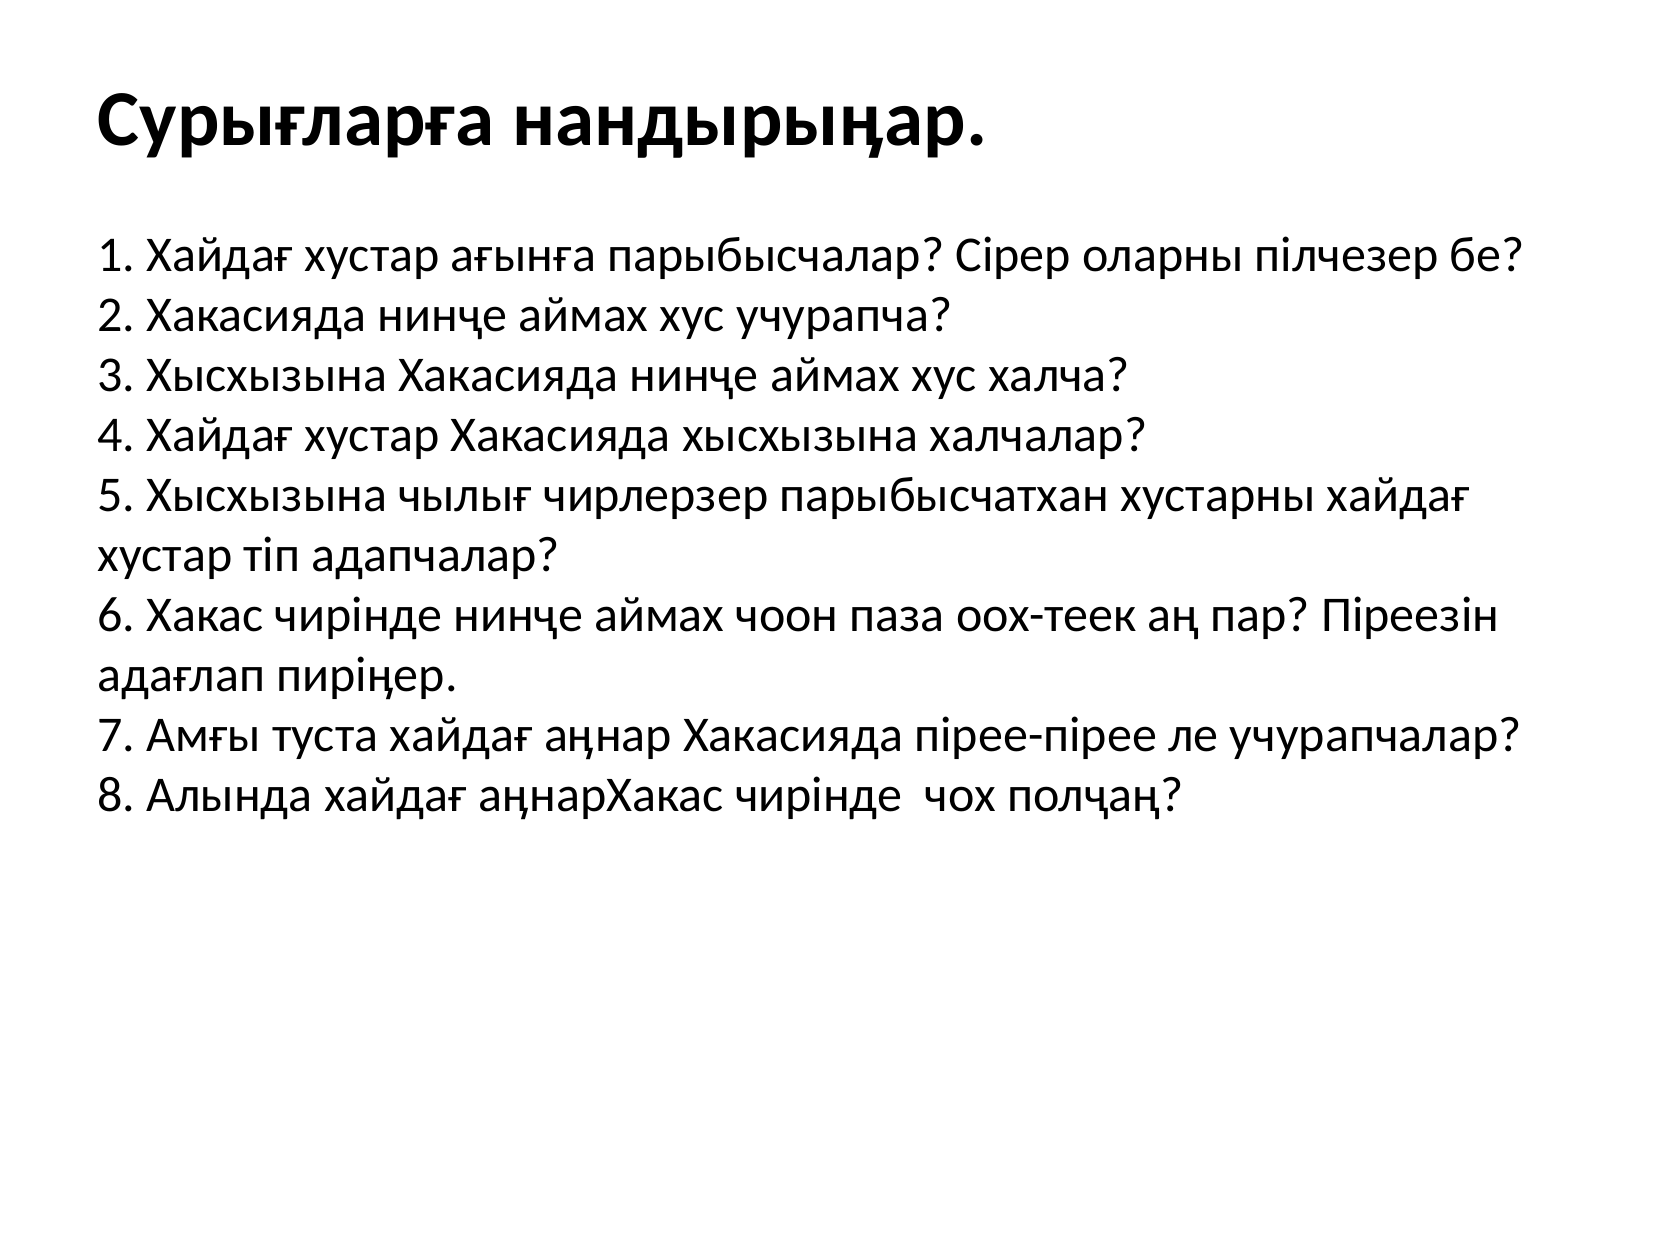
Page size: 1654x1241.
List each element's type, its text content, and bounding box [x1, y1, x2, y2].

list Сурығларға нандырыӊар. 1. Хайдағ хустар ағынға парыбысчалар? Сiрер оларны пiлчезер бе? 2. Хакасияда нинҷе аймах хус учурапча? 3. Хысхызына Хакасияда нинҷе аймах хус халча? 4. Хайдағ хустар Хакасияда хысхызына халчалар? 5. Хысхызына чылығ чирлерзер парыбысчатхан хустарны хайдағ хустар тiп адапчалар? 6. Хакас чирiнде нинҷе аймах чоон паза оох-теек аң пар? Пiреезiн адағлап пирiӊер. 7. Амғы туста хайдағ аӊнар Хакасияда пірее-пірее ле учурапчалар? 8. Алында хайдағ аӊнарХакас чирiнде чох полҷаң? [82, 59, 1571, 1158]
